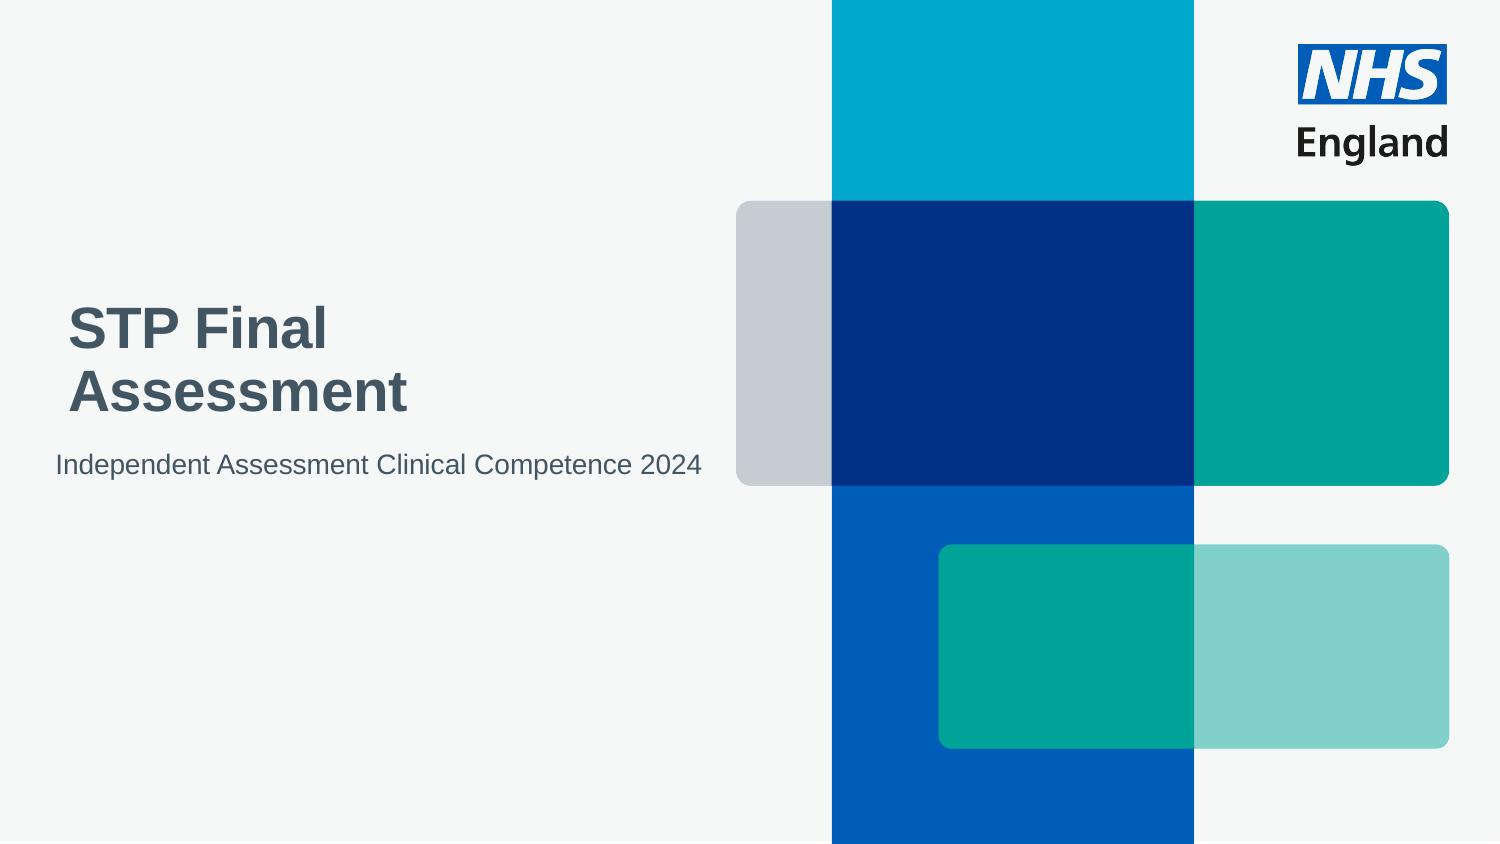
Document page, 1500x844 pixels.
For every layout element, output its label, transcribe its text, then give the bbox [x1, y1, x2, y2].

text_box Independent Assessment Clinical Competence 2024 [40, 443, 1166, 501]
title STP Final Assessment [53, 123, 625, 432]
